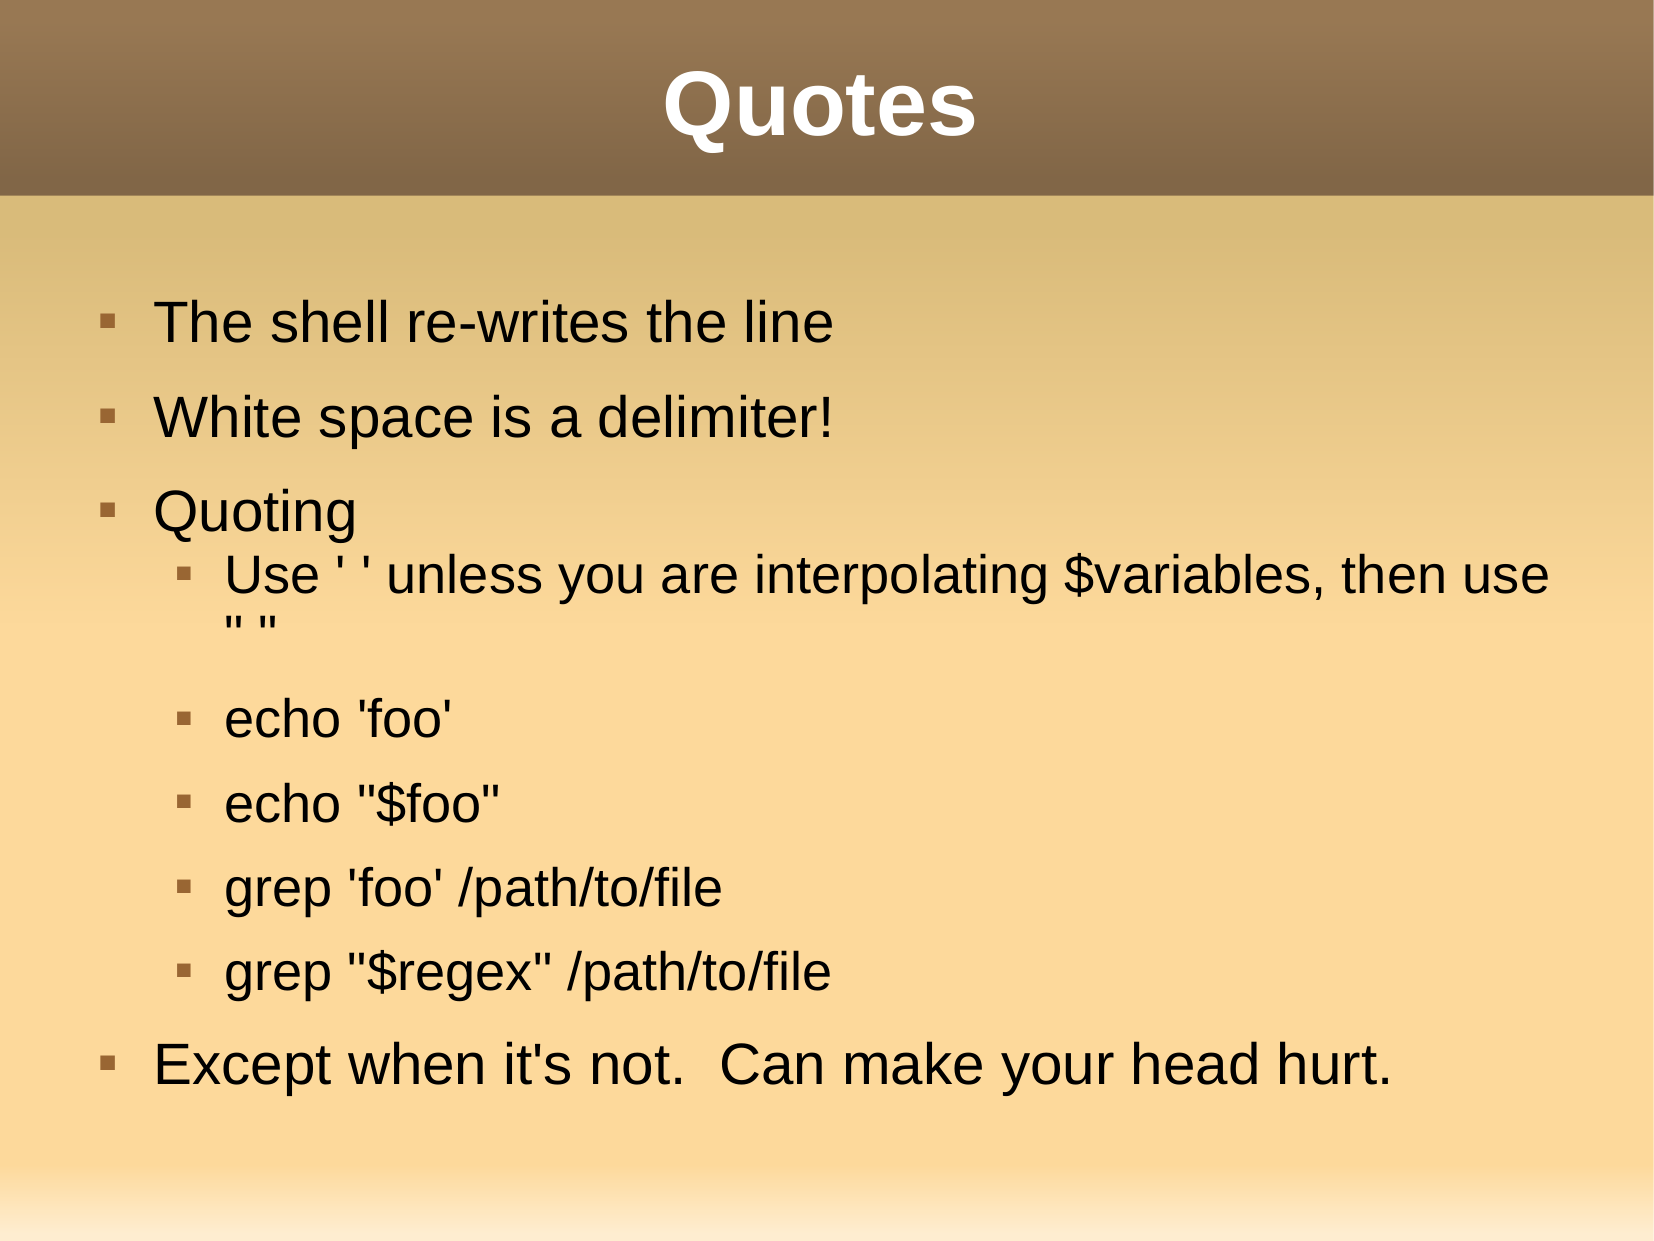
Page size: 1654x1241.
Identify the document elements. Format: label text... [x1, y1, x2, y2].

picture [0, 0, 1654, 1241]
title Quotes [76, 0, 1565, 208]
list The shell re-writes the line White space is a delimiter! Quoting Use ' ' unless you are interpolating $variables, then use " " echo 'foo' echo "$foo" grep 'foo' /path/to/file grep "$regex" /path/to/file Except when it's not. Can make your head hurt. [82, 290, 1571, 1157]
